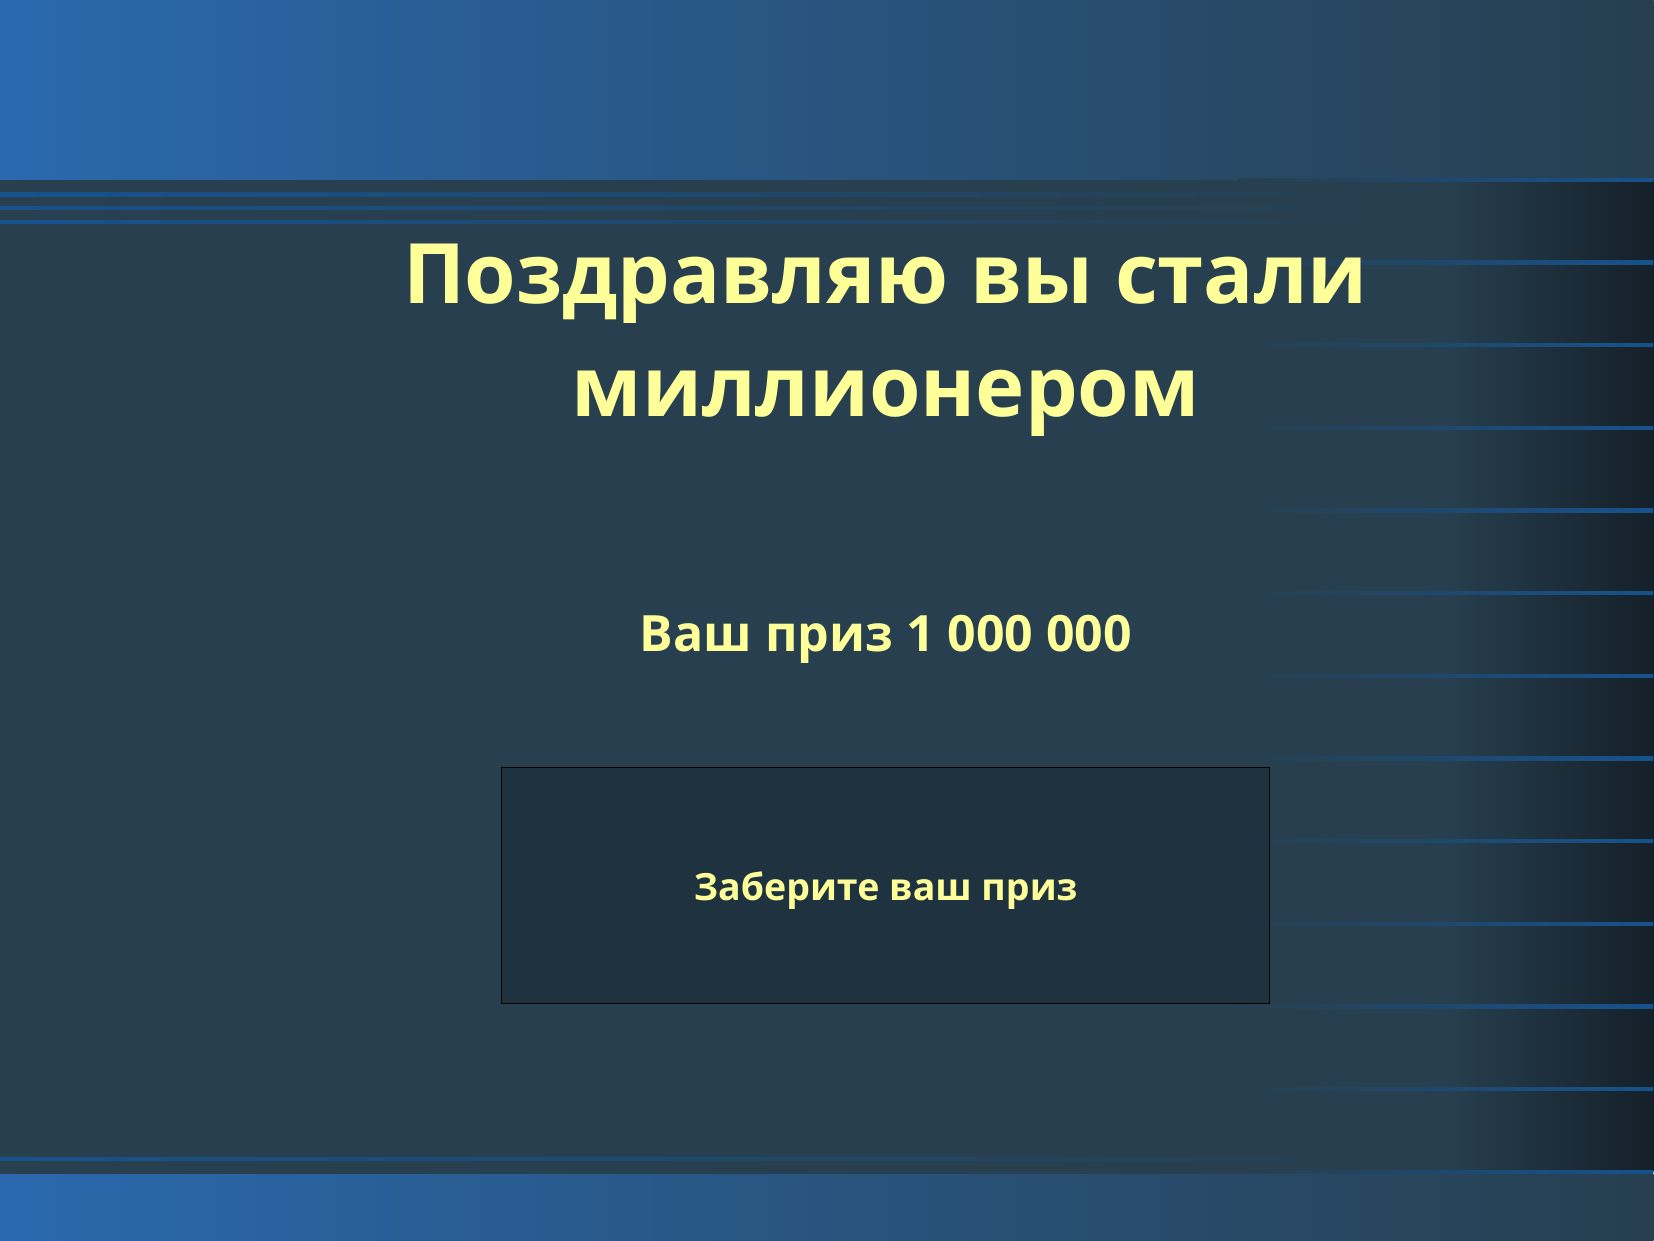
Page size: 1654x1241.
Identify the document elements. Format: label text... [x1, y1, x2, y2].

text_box Ваш приз 1 000 000 [206, 590, 1565, 675]
text_box Поздравляю вы стали миллионером [236, 206, 1536, 454]
text_box Заберите ваш приз [501, 767, 1270, 1004]
